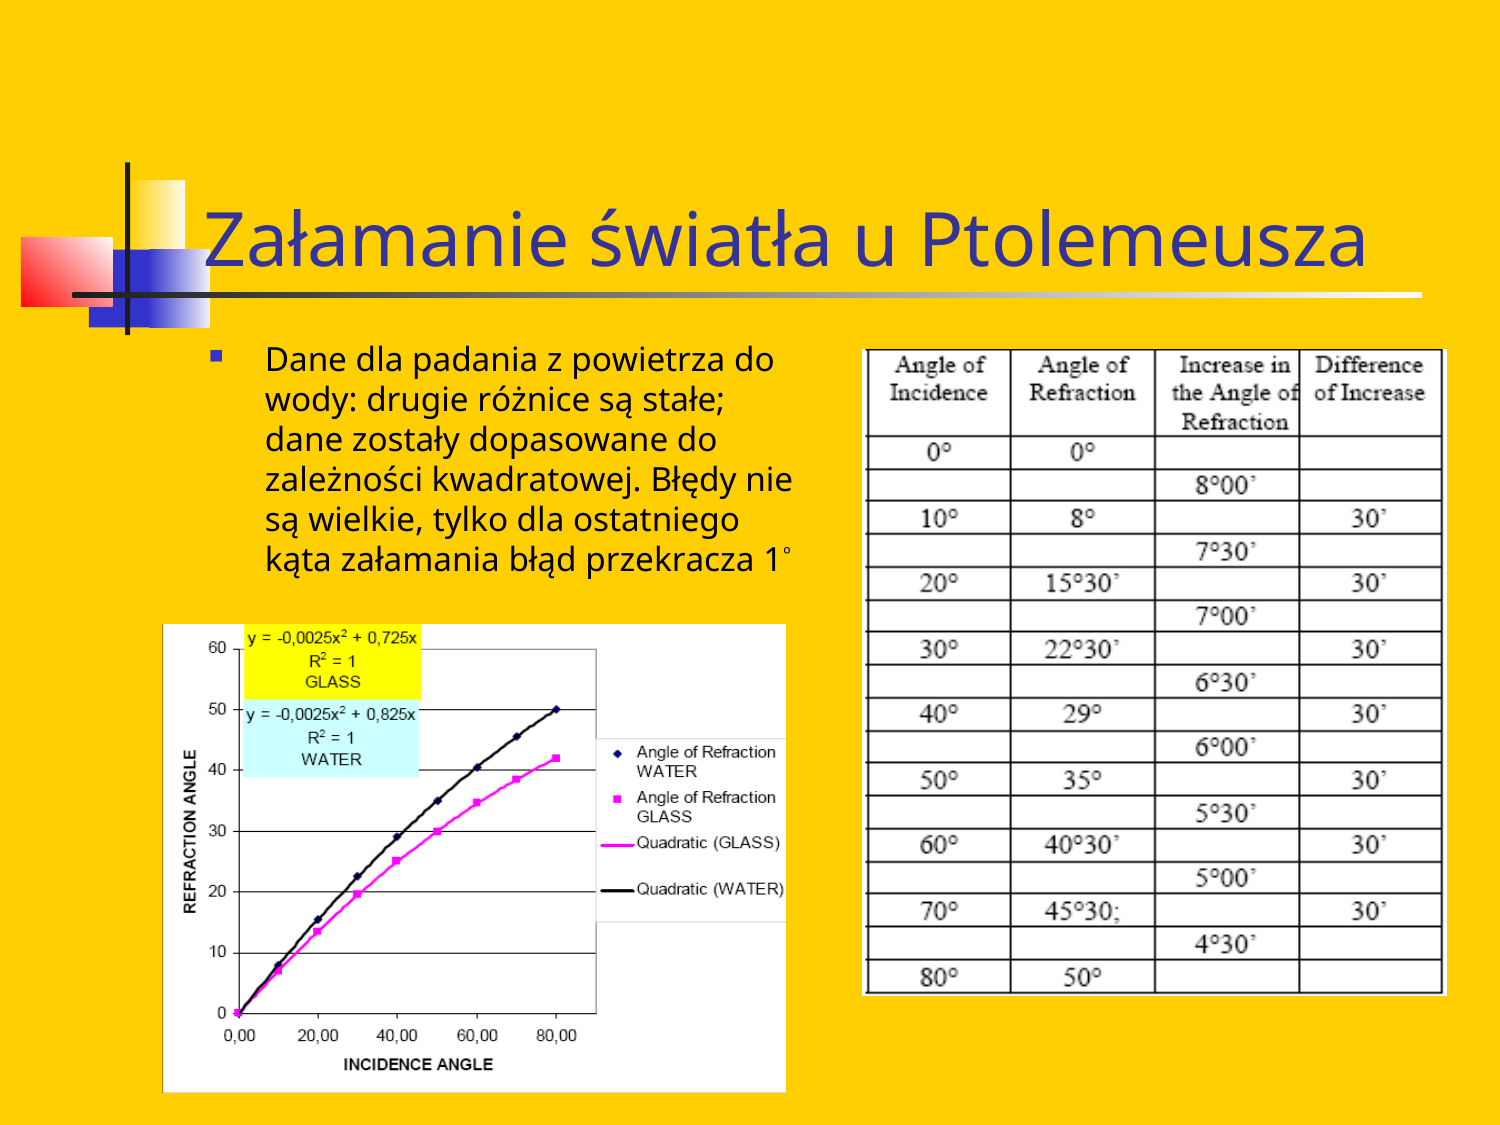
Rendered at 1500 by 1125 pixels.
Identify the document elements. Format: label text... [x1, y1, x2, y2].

picture [862, 349, 1447, 996]
picture [162, 624, 786, 1093]
title Załamanie światła u Ptolemeusza [188, 93, 1468, 289]
list Dane dla padania z powietrza do wody: drugie różnice są stałe; dane zostały dopasowane do zależności kwadratowej. Błędy nie są wielkie, tylko dla ostatniego kąta załamania błąd przekracza 1º [193, 331, 820, 1007]
